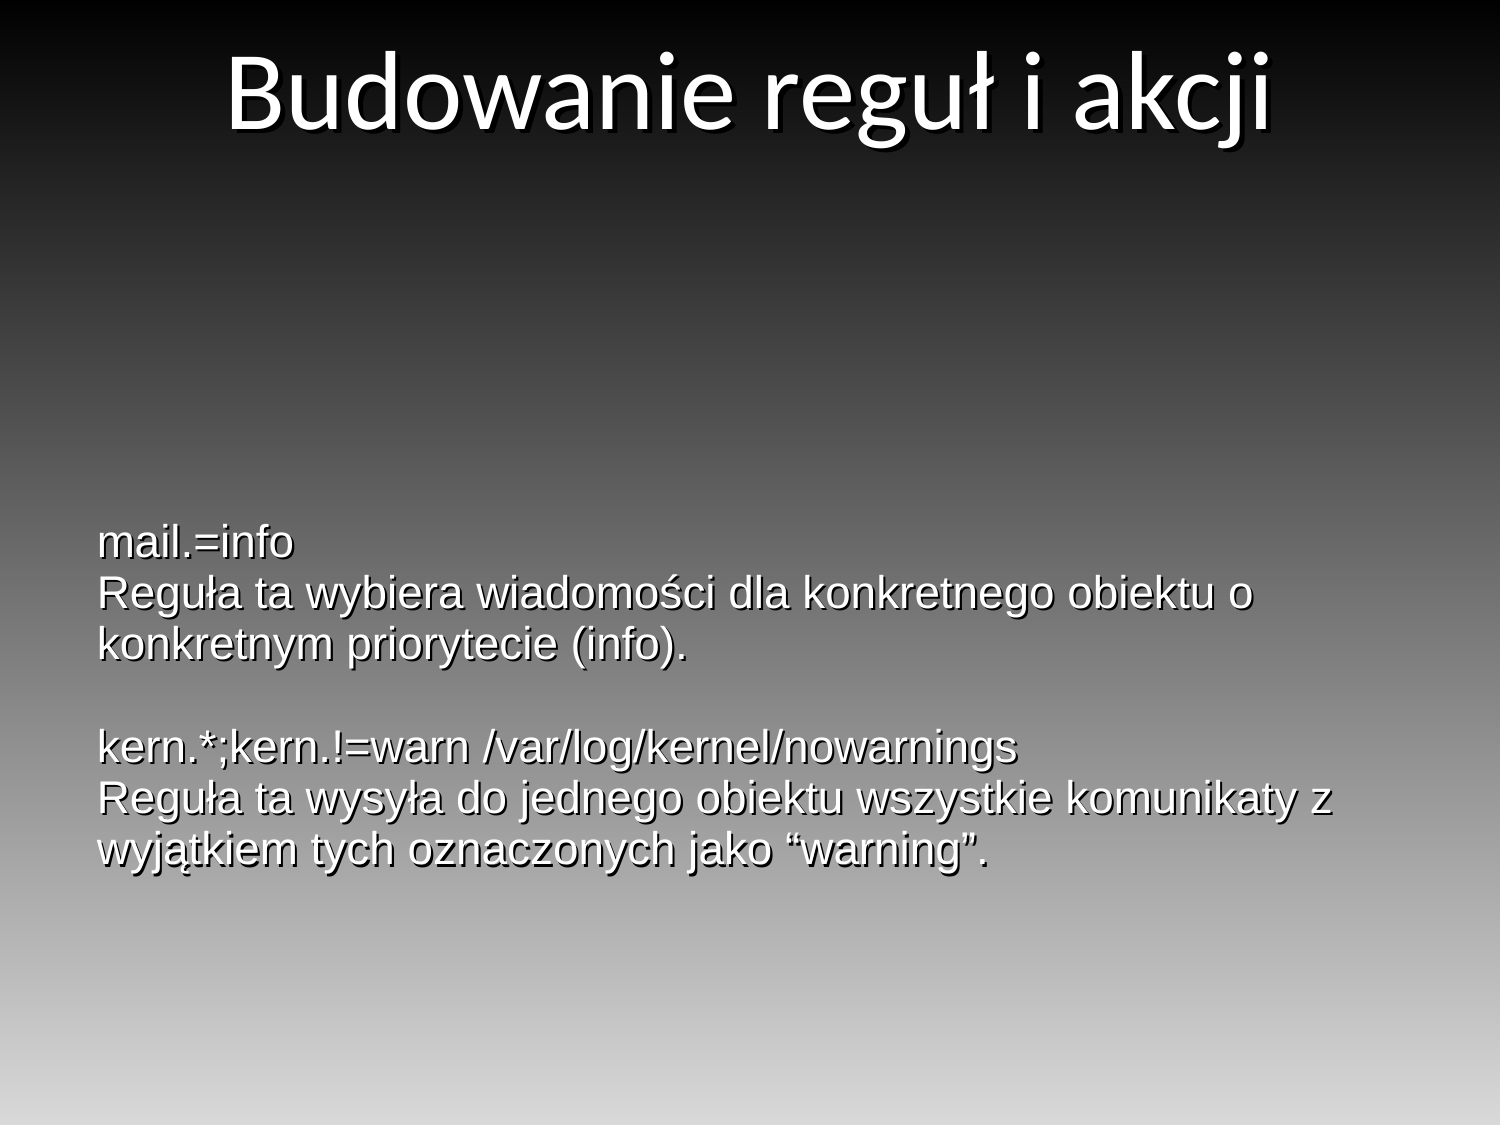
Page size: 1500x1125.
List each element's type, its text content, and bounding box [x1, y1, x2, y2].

subtitle mail.=info Reguła ta wybiera wiadomości dla konkretnego obiektu o konkretnym priorytecie (info). kern.*;kern.!=warn /var/log/kernel/nowarnings Reguła ta wysyła do jednego obiektu wszystkie komunikaty z wyjątkiem tych oznaczonych jako “warning”. [96, 305, 1447, 1034]
title Budowanie reguł i akcji [75, 33, 1425, 244]
